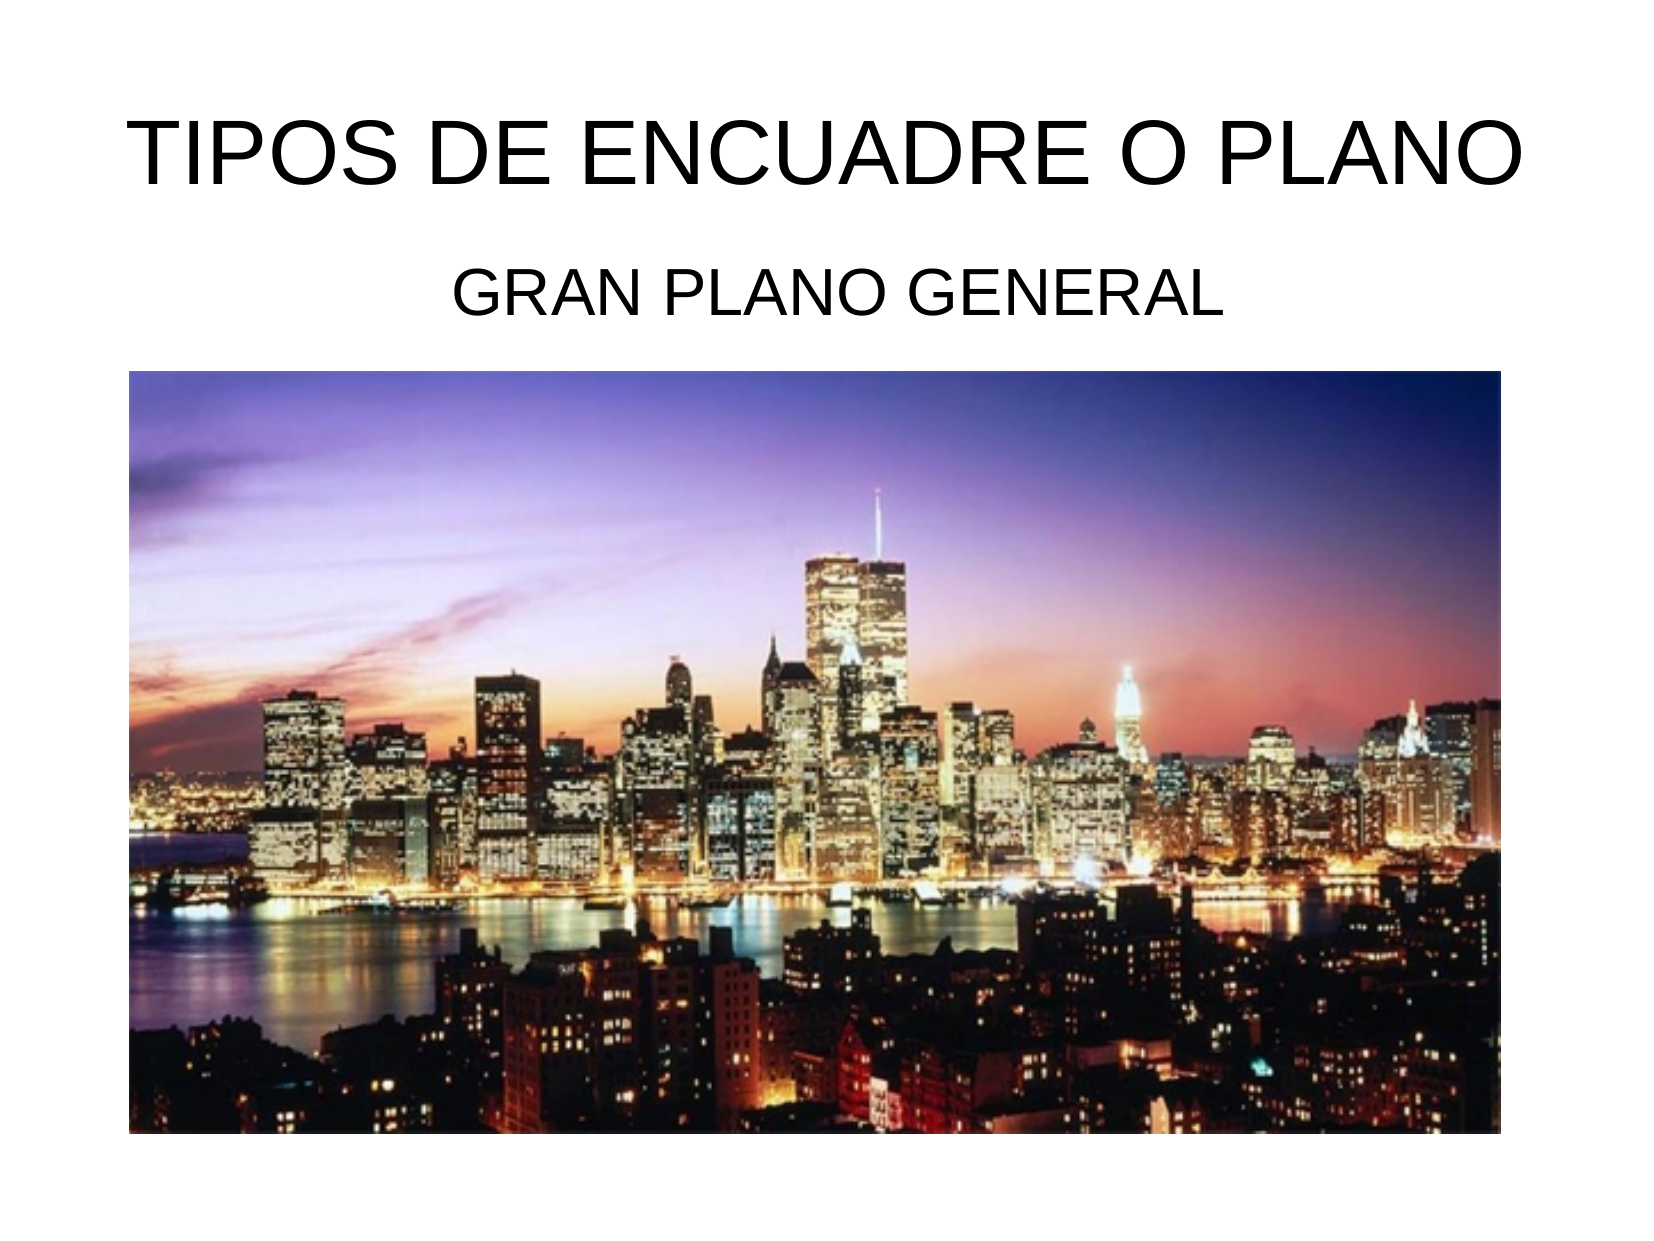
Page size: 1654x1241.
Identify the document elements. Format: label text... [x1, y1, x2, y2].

picture [129, 371, 1501, 1134]
title TIPOS DE ENCUADRE O PLANO [82, 49, 1571, 257]
subtitle GRAN PLANO GENERAL [94, 254, 1583, 331]
